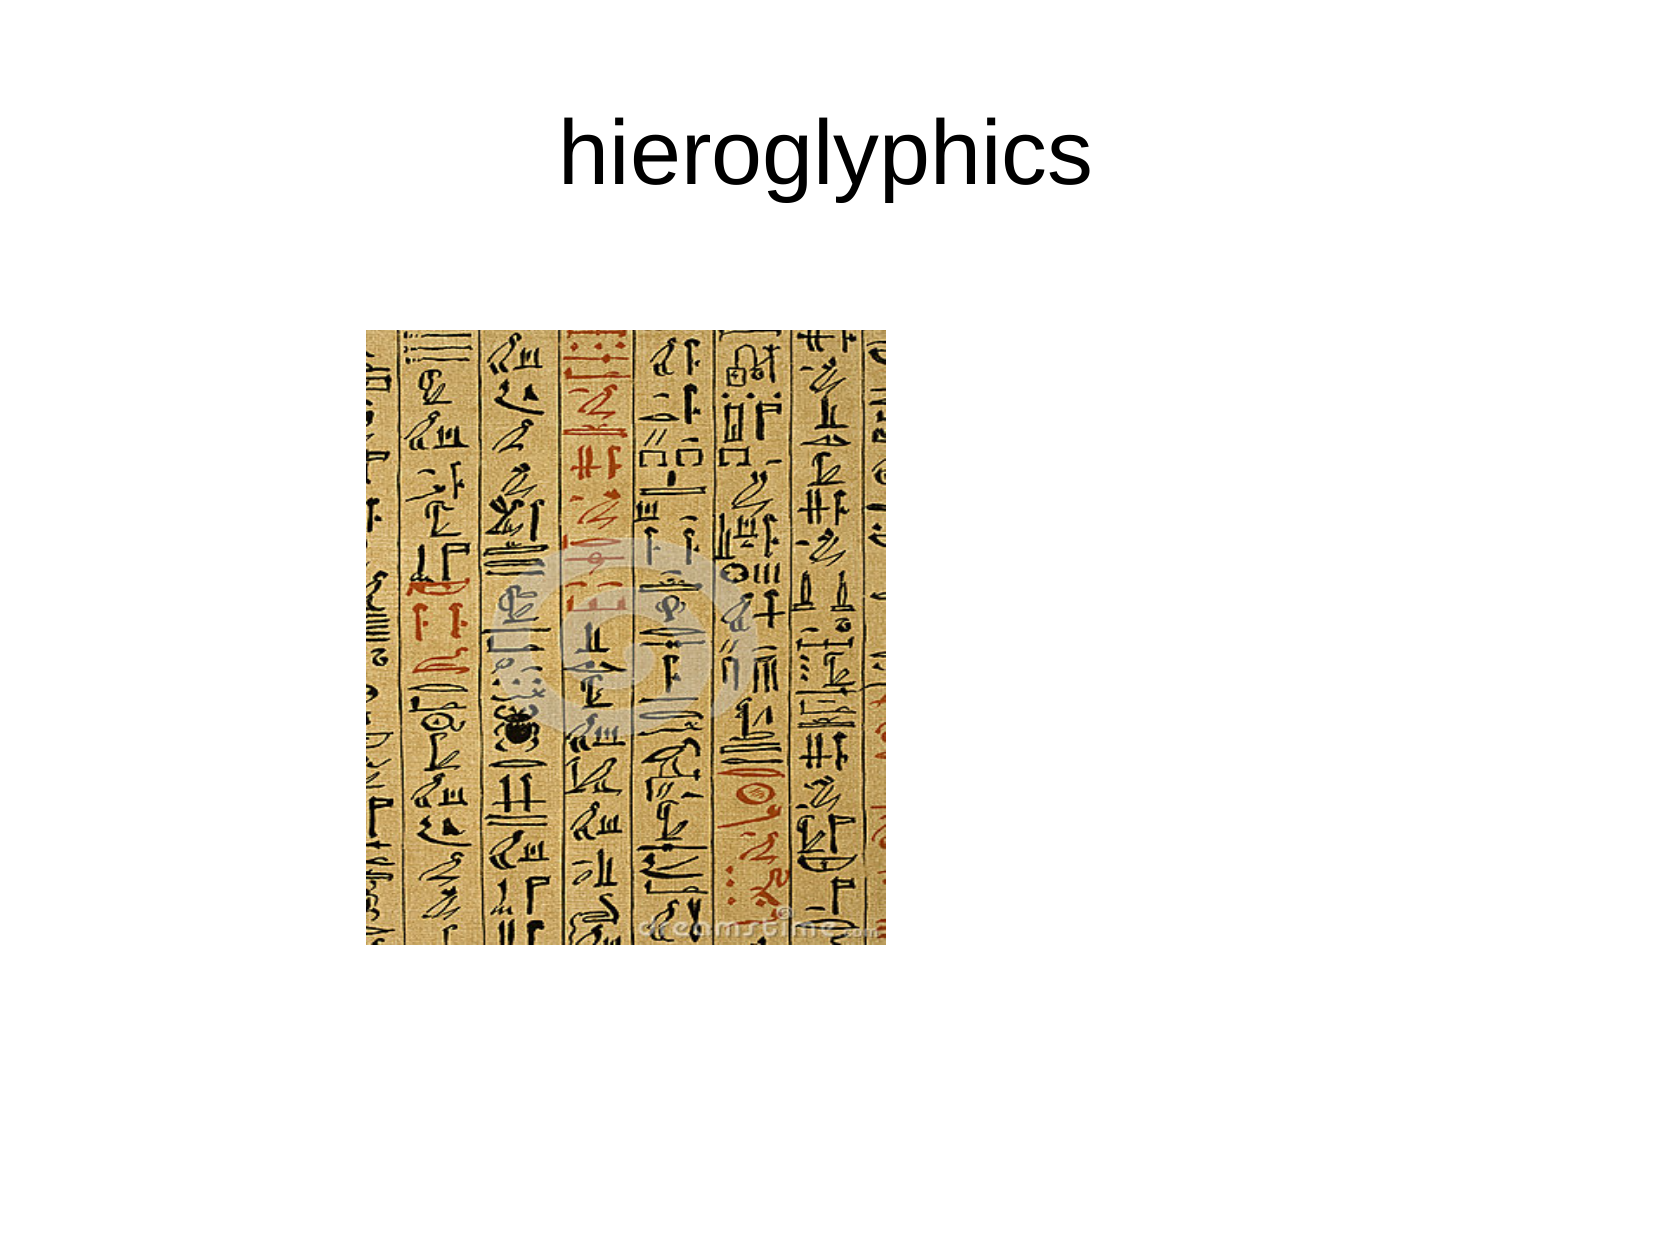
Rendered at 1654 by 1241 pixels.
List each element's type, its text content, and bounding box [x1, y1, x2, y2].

title hieroglyphics [82, 49, 1571, 257]
picture [366, 330, 886, 946]
